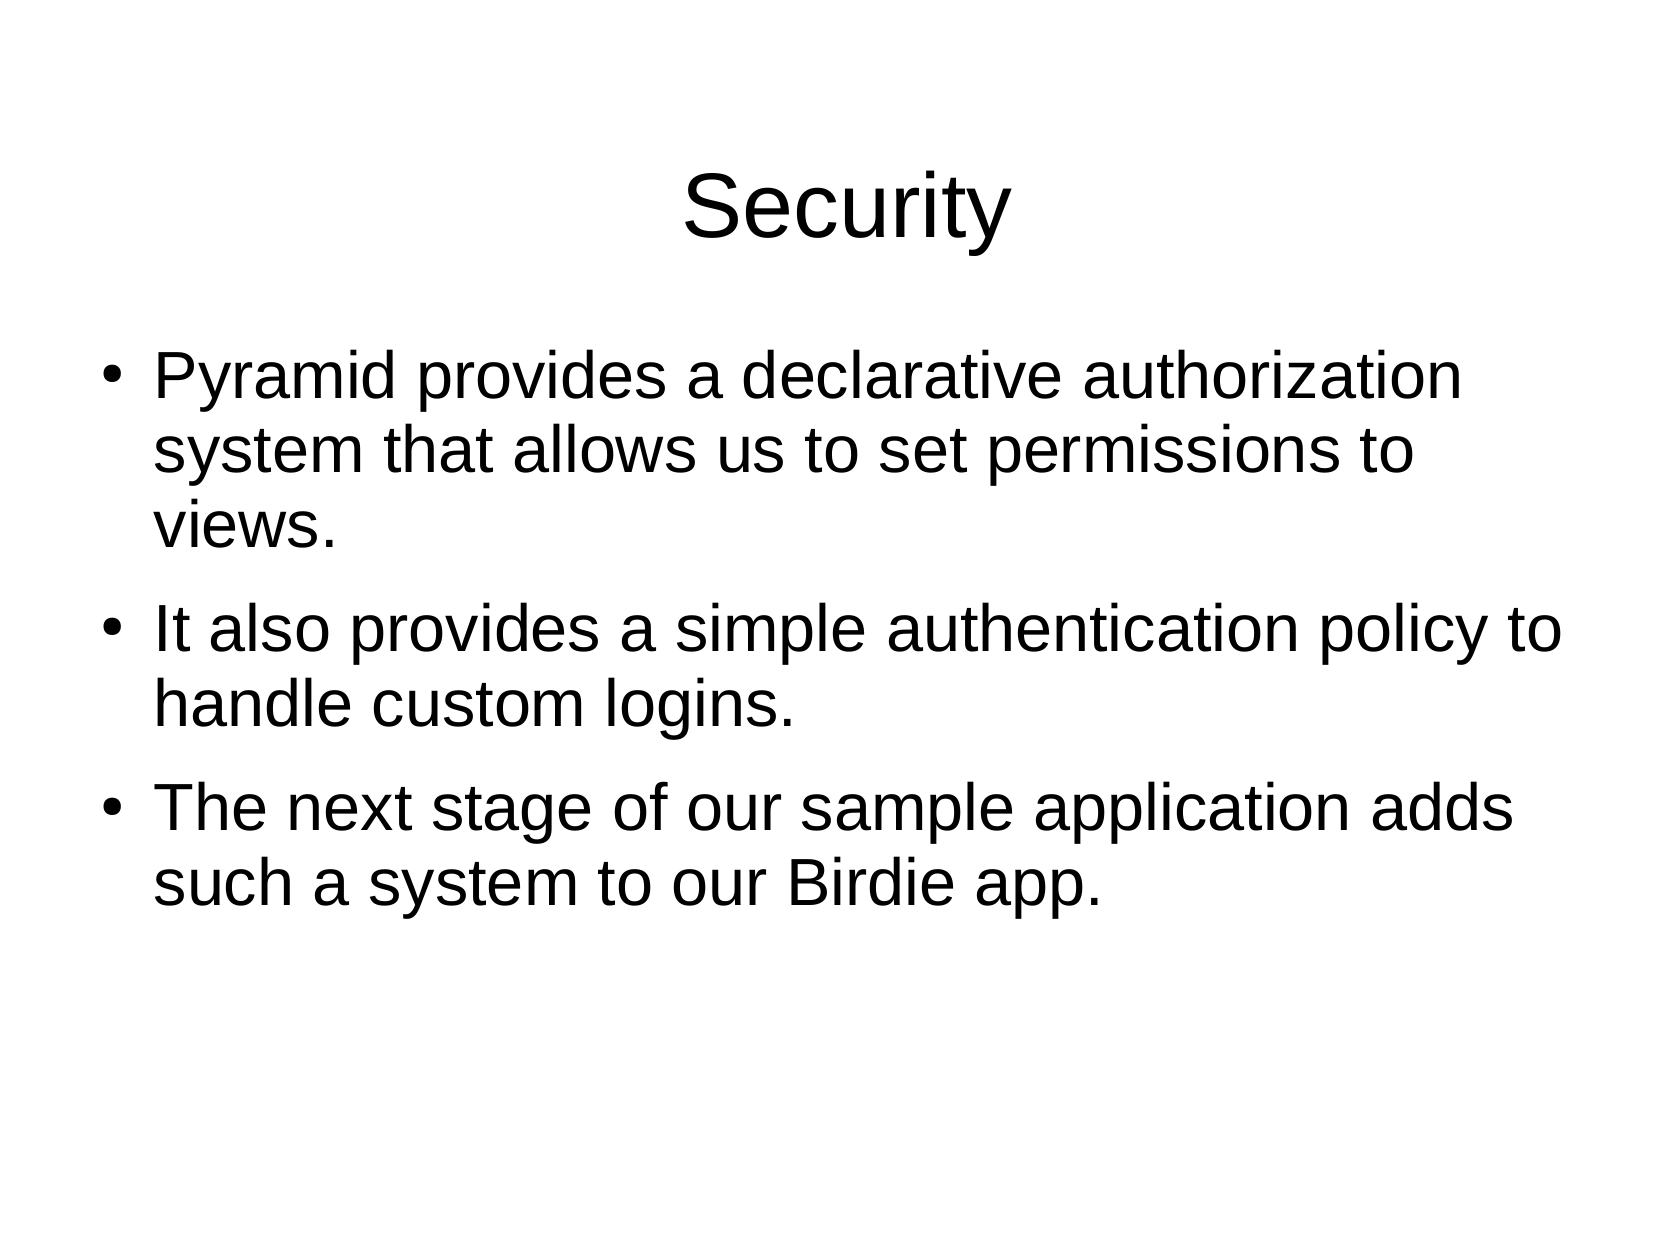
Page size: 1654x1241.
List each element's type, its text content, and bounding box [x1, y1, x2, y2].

list Pyramid provides a declarative authorization system that allows us to set permissions to views. It also provides a simple authentication policy to handle custom logins. The next stage of our sample application adds such a system to our Birdie app. [82, 337, 1571, 1157]
title Security [82, 112, 1612, 301]
